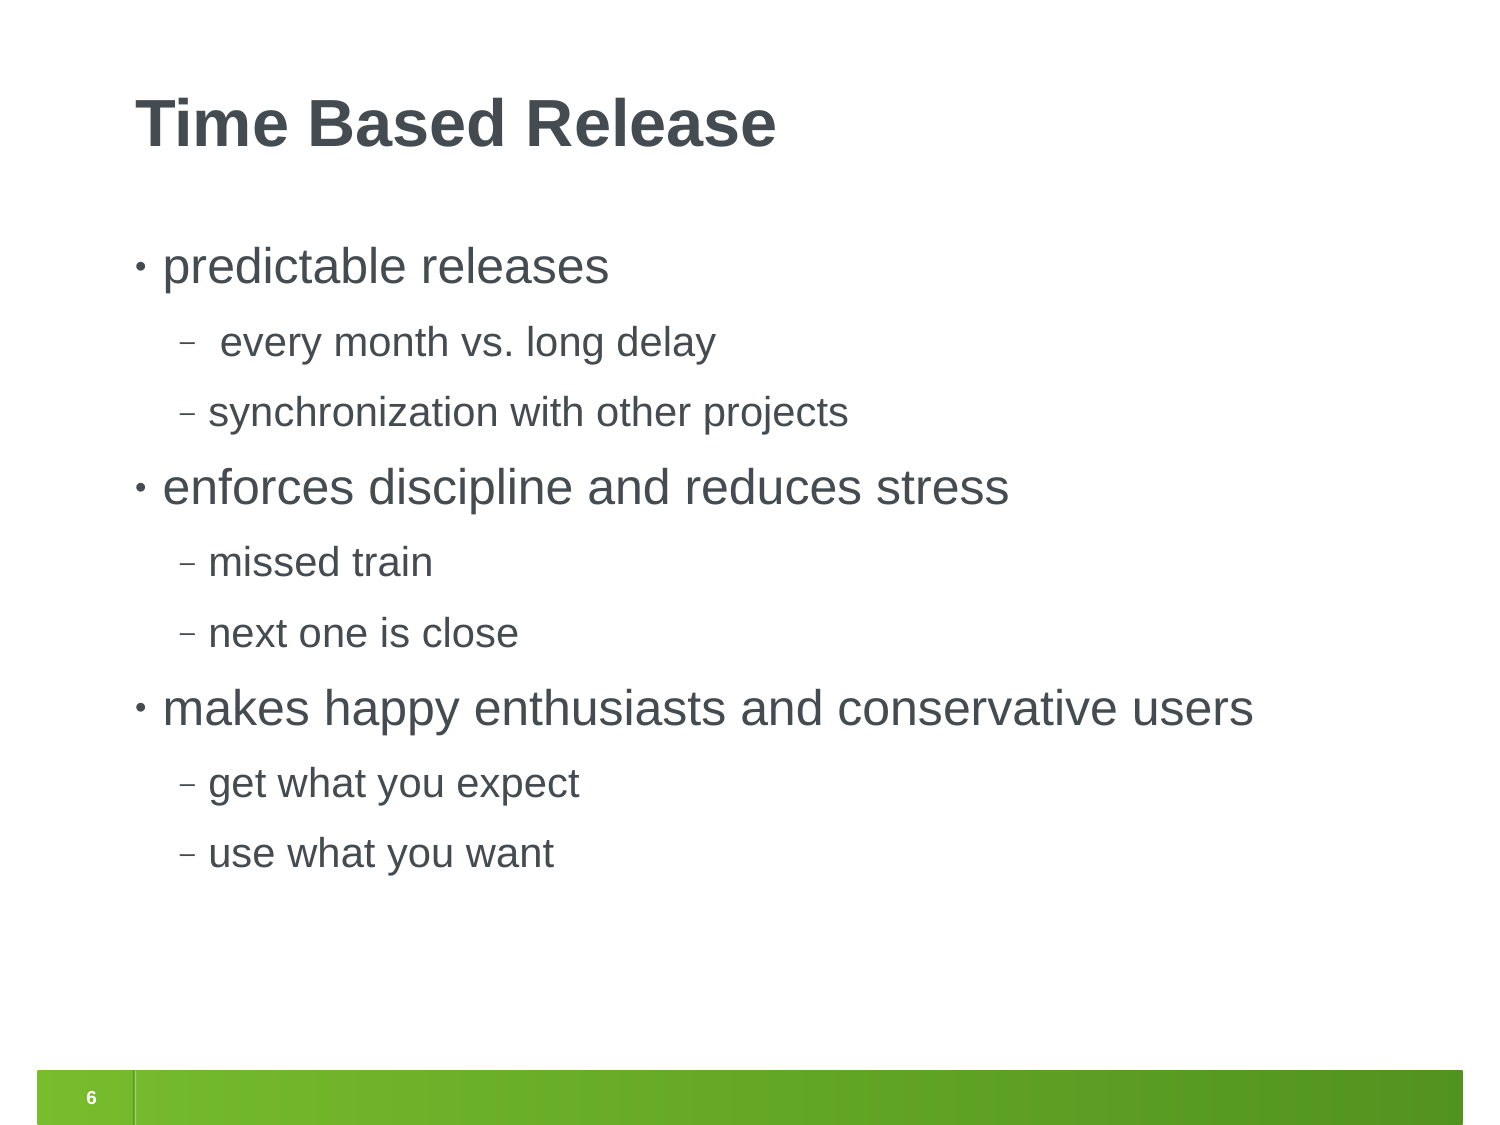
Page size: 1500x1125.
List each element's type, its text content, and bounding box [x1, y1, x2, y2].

list predictable releases every month vs. long delay synchronization with other projects enforces discipline and reduces stress missed train next one is close makes happy enthusiasts and conservative users get what you expect use what you want [135, 238, 1372, 982]
title Time Based Release [135, 41, 1372, 204]
